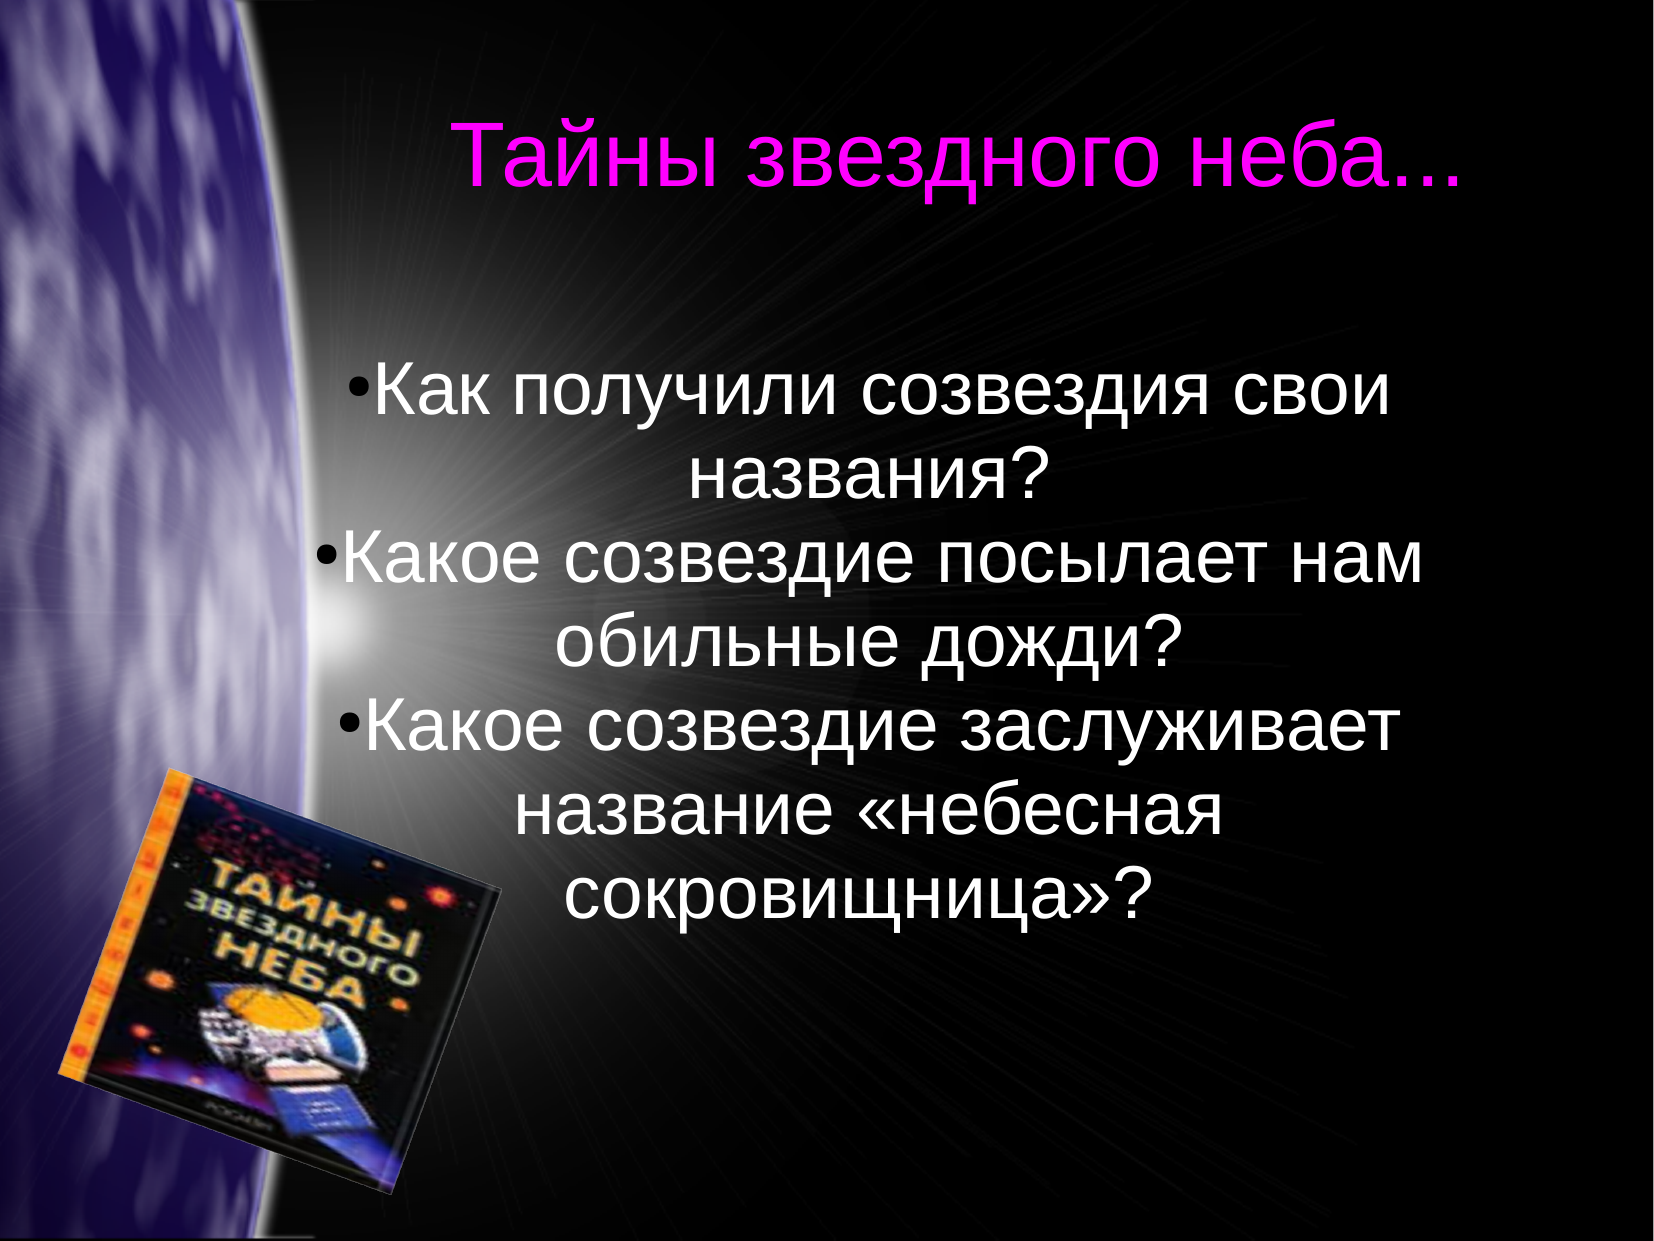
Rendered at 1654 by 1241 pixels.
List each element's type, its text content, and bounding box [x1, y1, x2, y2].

title Тайны звездного неба... [383, 102, 1534, 311]
subtitle Как получили созвездия свои названия? Какое созвездие посылает нам обильные дожди? Какое созвездие заслуживает название «небесная сокровищница»? [295, 206, 1444, 1075]
picture [0, 0, 1654, 1241]
